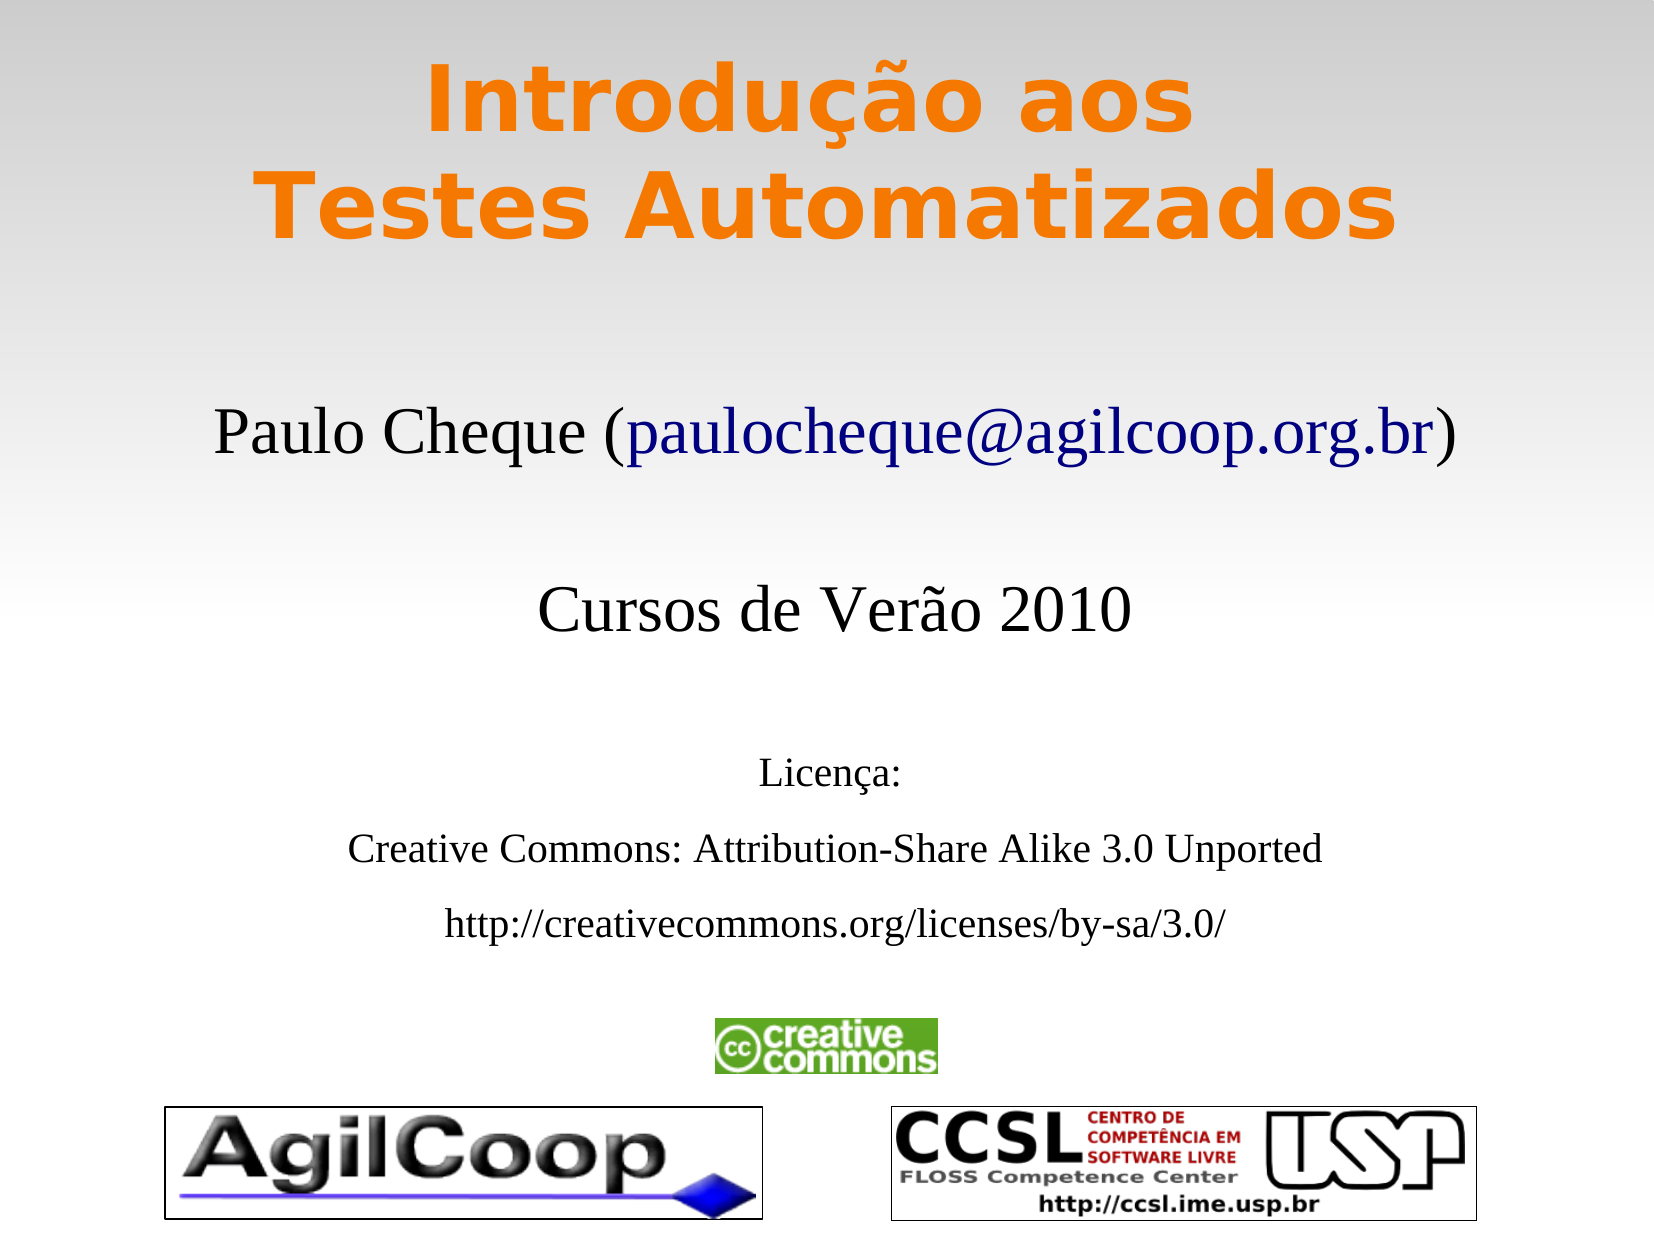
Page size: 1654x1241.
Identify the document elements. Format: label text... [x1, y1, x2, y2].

picture [178, 1111, 756, 1219]
picture [896, 1106, 1465, 1221]
list Paulo Cheque (paulocheque@agilcoop.org.br) Cursos de Verão 2010 Licença: Creative Commons: Attribution-Share Alike 3.0 Unported http://creativecommons.org/licenses/by-sa/3.0/ [82, 290, 1571, 1094]
title Introdução aos Testes Automatizados [82, 45, 1571, 261]
text_box [891, 1106, 896, 1221]
text_box [1465, 1106, 1477, 1221]
text_box [163, 1106, 763, 1219]
